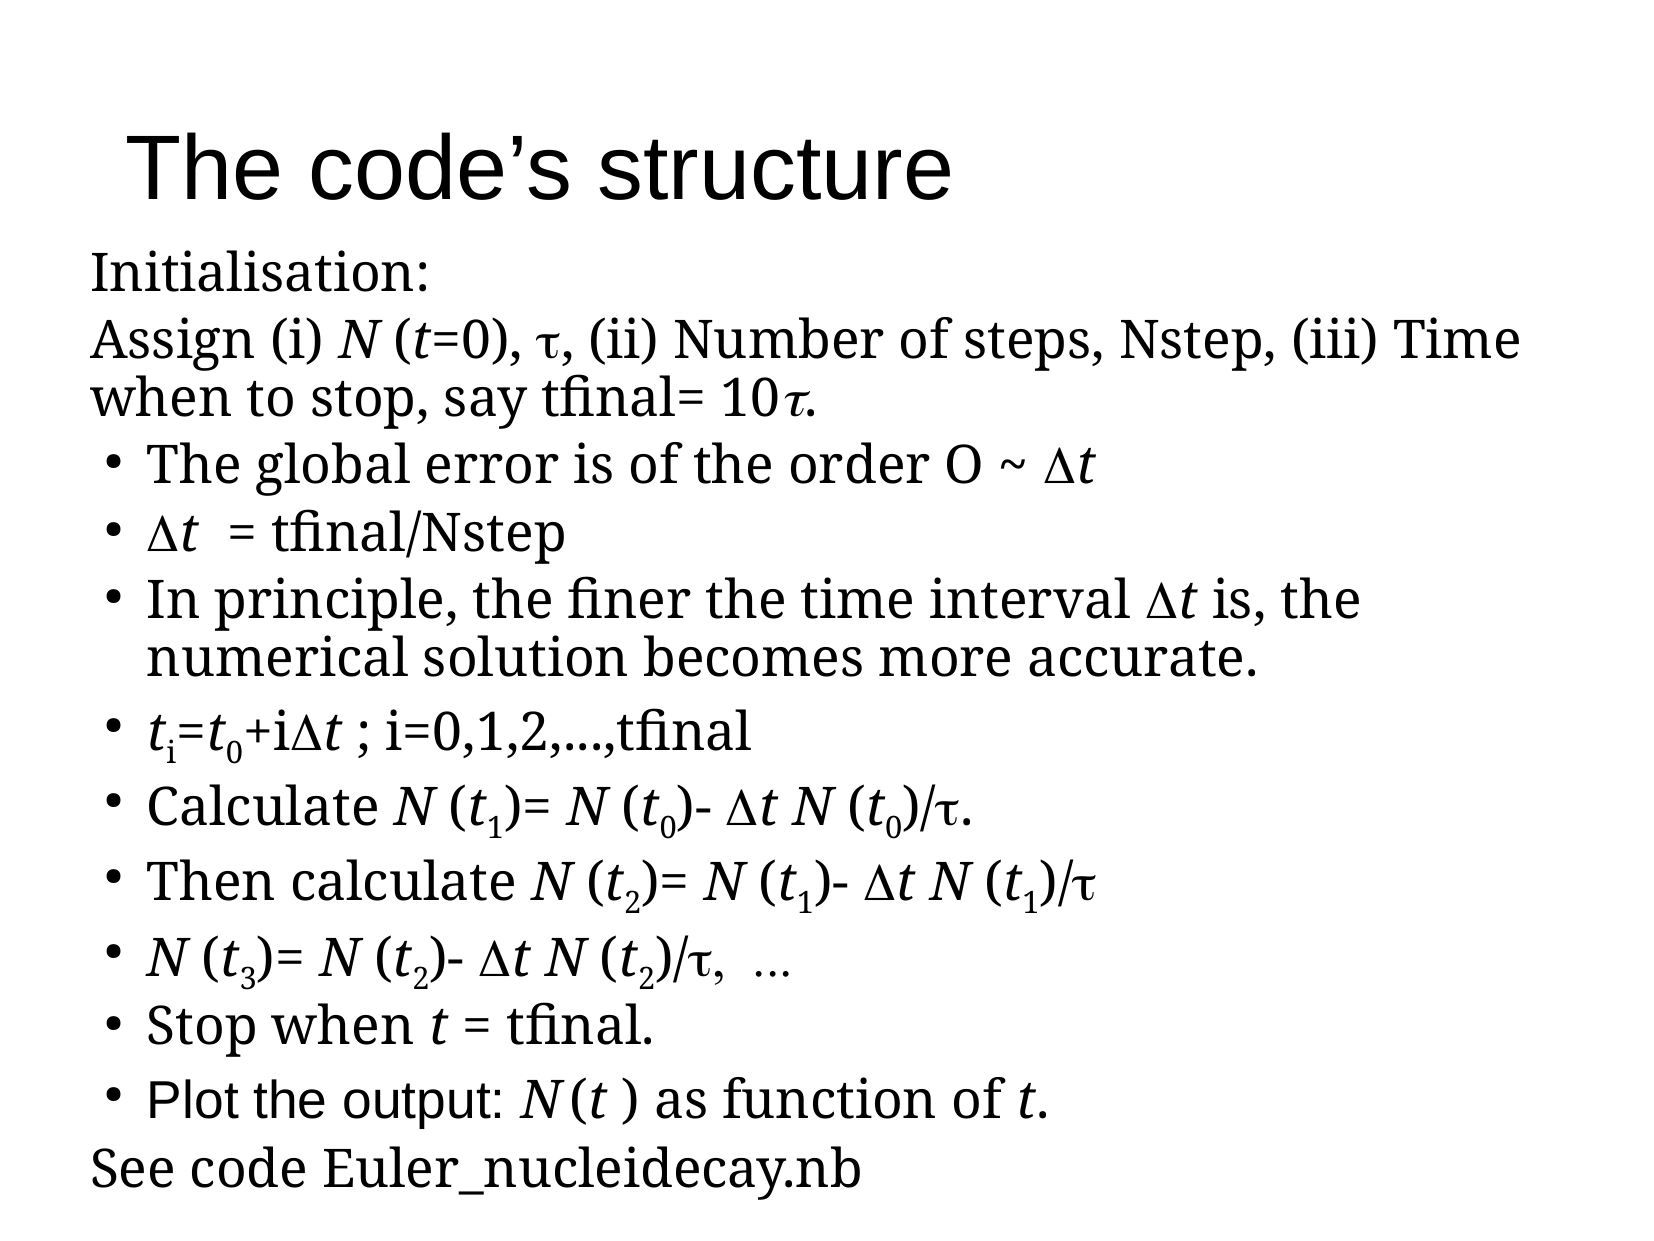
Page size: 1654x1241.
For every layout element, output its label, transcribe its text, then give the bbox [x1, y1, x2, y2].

title The code’s structure [75, 24, 1426, 225]
list Initialisation: Assign (i) N (t=0), , (ii) Number of steps, Nstep, (iii) Time when to stop, say tfinal= 10. The global error is of the order O ~ t t = tfinal/Nstep In principle, the finer the time interval t is, the numerical solution becomes more accurate. ti=t0+it ; i=0,1,2,...,tfinal Calculate N (t1)= N (t0)- t N (t0)/. Then calculate N (t2)= N (t1)- t N (t1)/ N (t3)= N (t2)- t N (t2)/, Stop when t = tfinal. Plot the output: N (t ) as function of t. See code Euler_nucleidecay.nb [75, 237, 1576, 1216]
